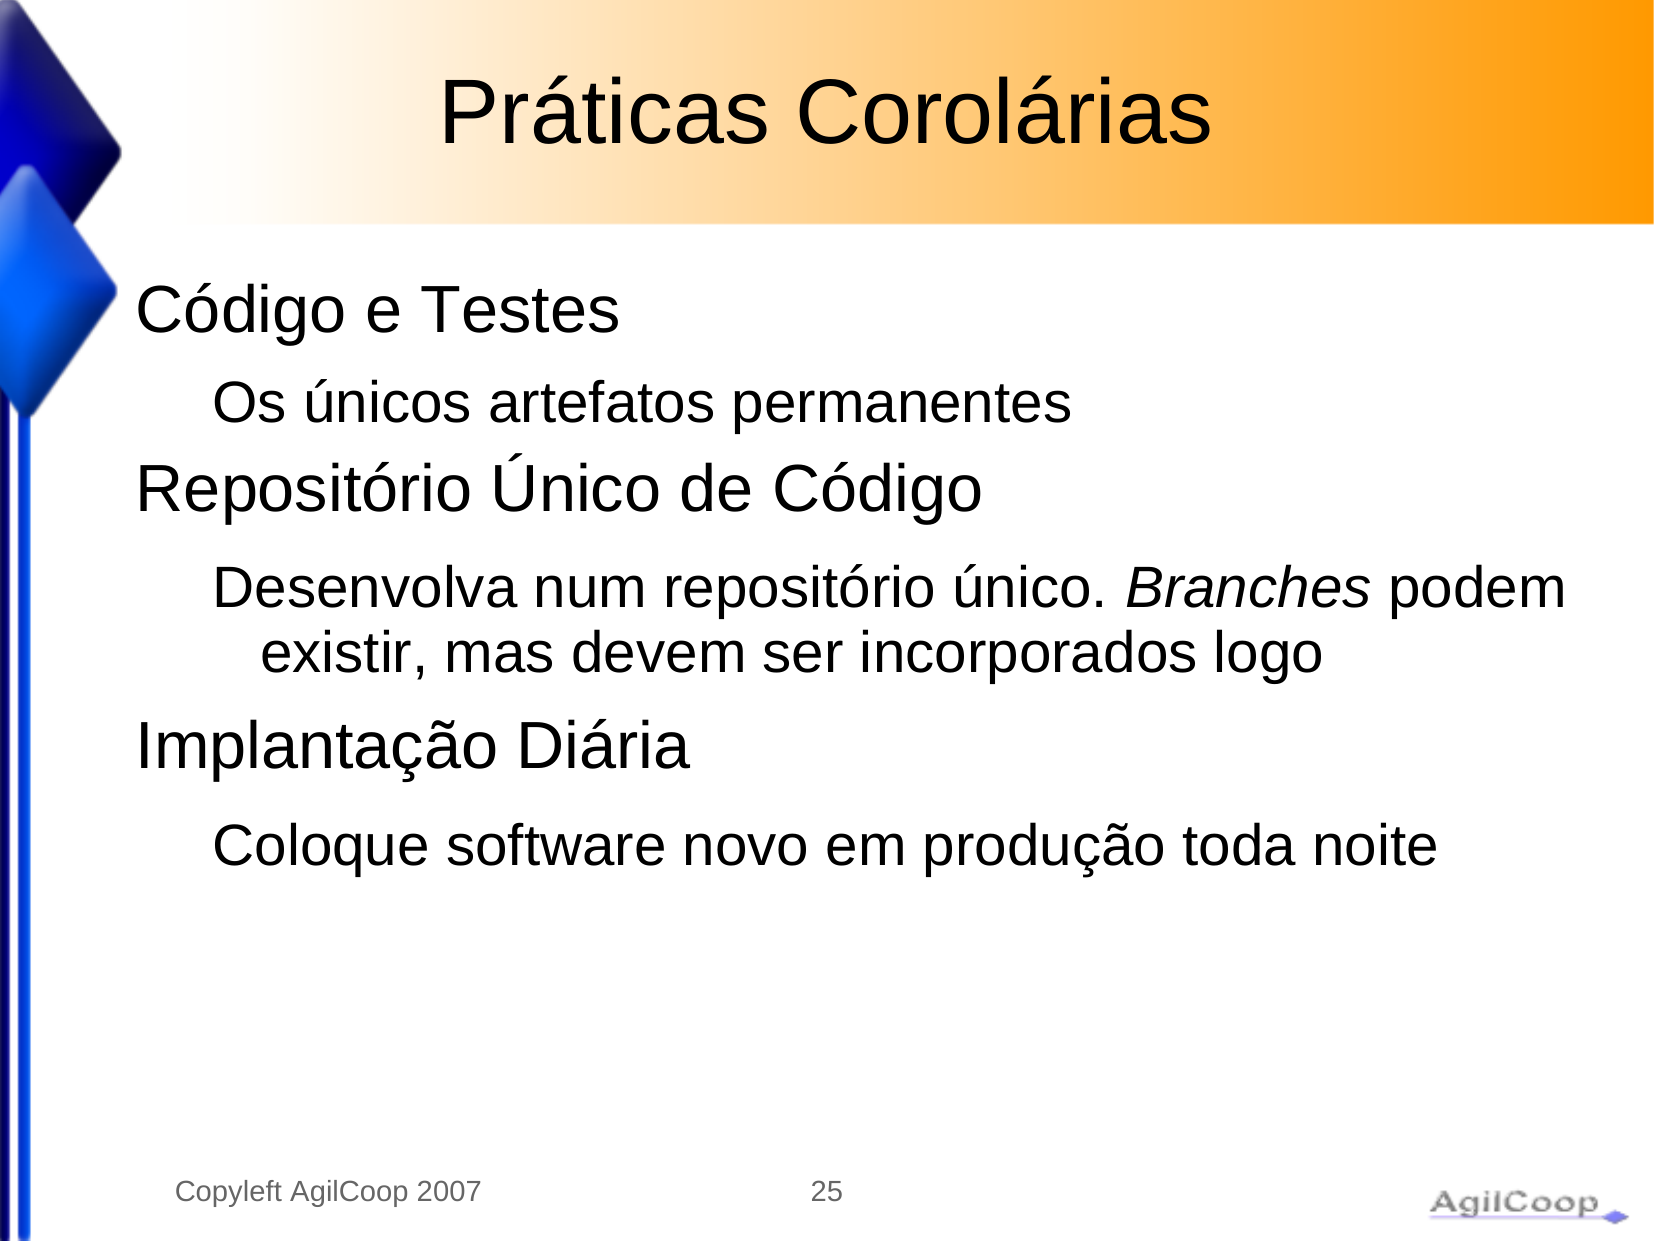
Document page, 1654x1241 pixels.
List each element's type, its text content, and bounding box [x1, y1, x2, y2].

list Código e Testes Os únicos artefatos permanentes Repositório Único de Código Desenvolva num repositório único. Branches podem existir, mas devem ser incorporados logo Implantação Diária Coloque software novo em produção toda noite [118, 271, 1607, 1123]
title Práticas Corolárias [82, 8, 1571, 216]
picture [0, 0, 1654, 1241]
